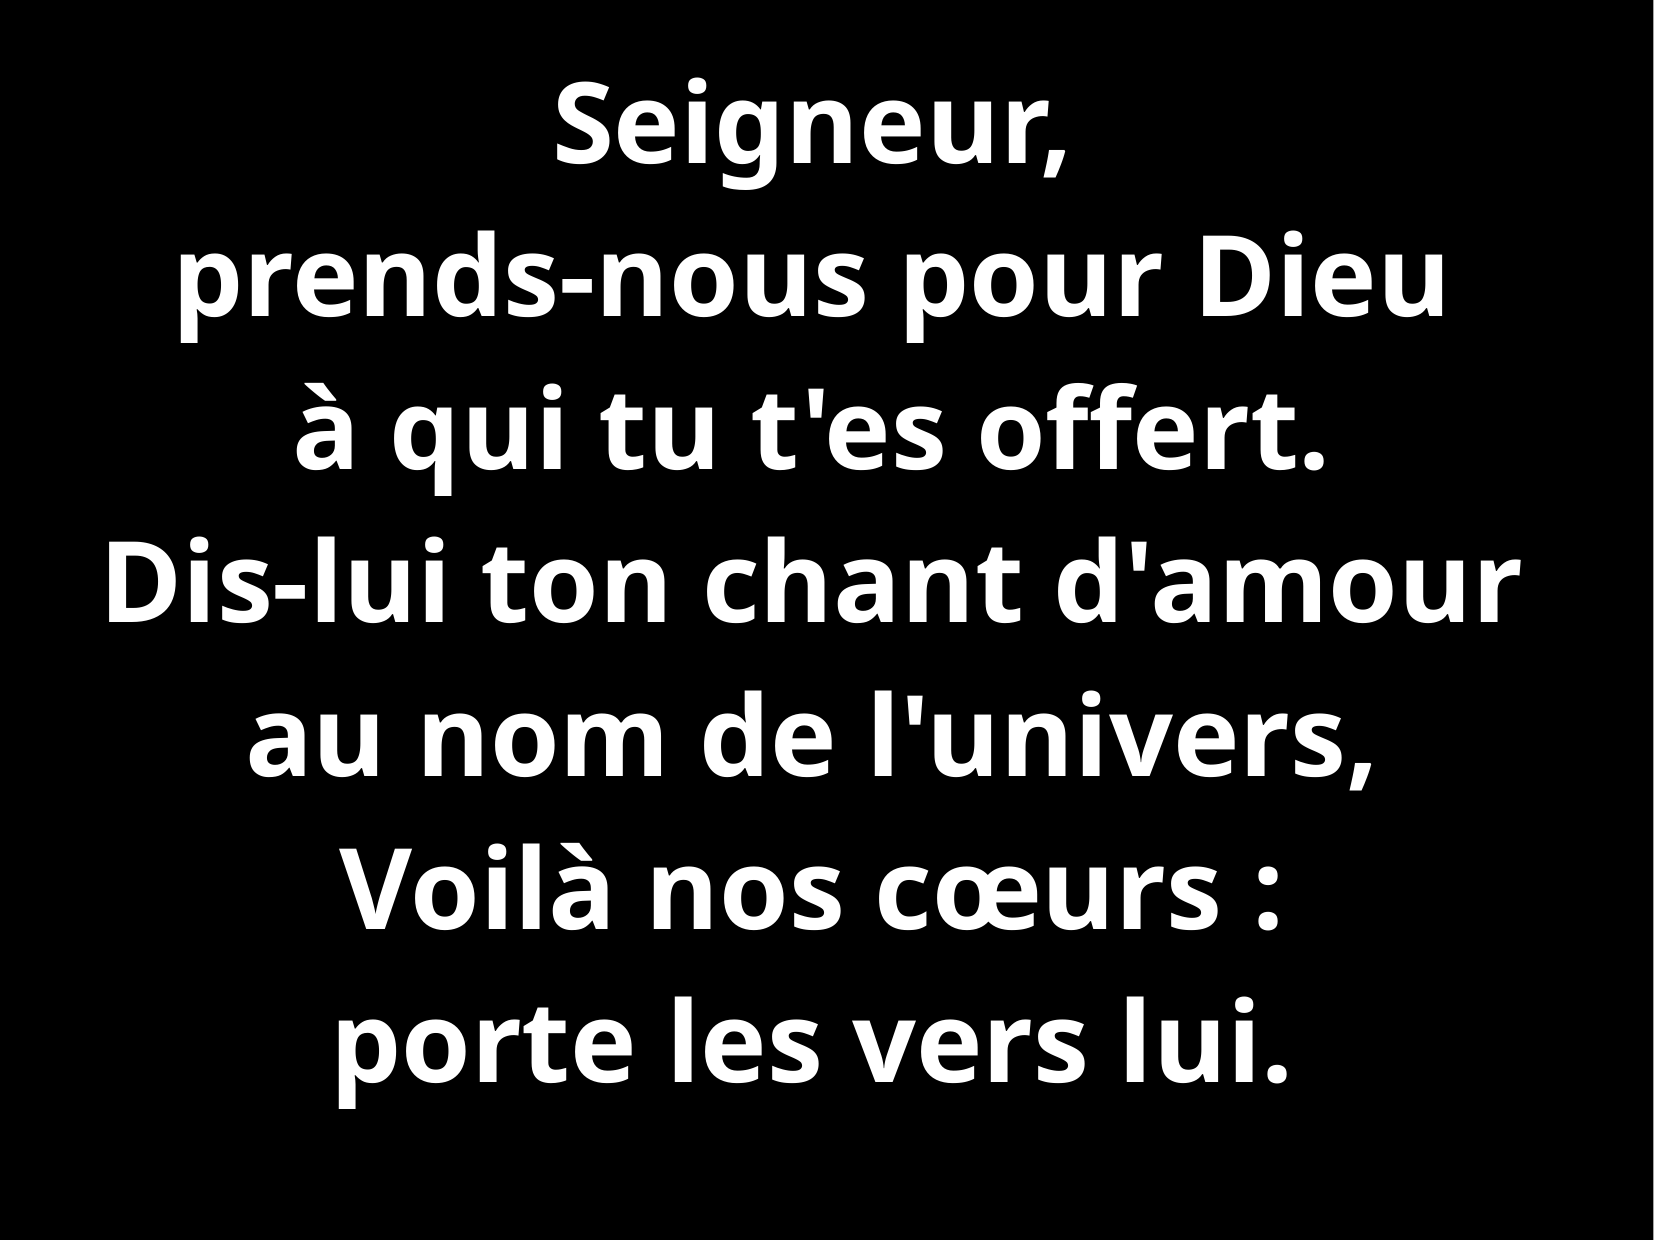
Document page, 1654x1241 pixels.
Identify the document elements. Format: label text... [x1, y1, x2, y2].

subtitle Seigneur, prends-nous pour Dieu à qui tu t'es offert. Dis-lui ton chant d'amour au nom de l'univers, Voilà nos cœurs : porte les vers lui. [82, 30, 1571, 1128]
